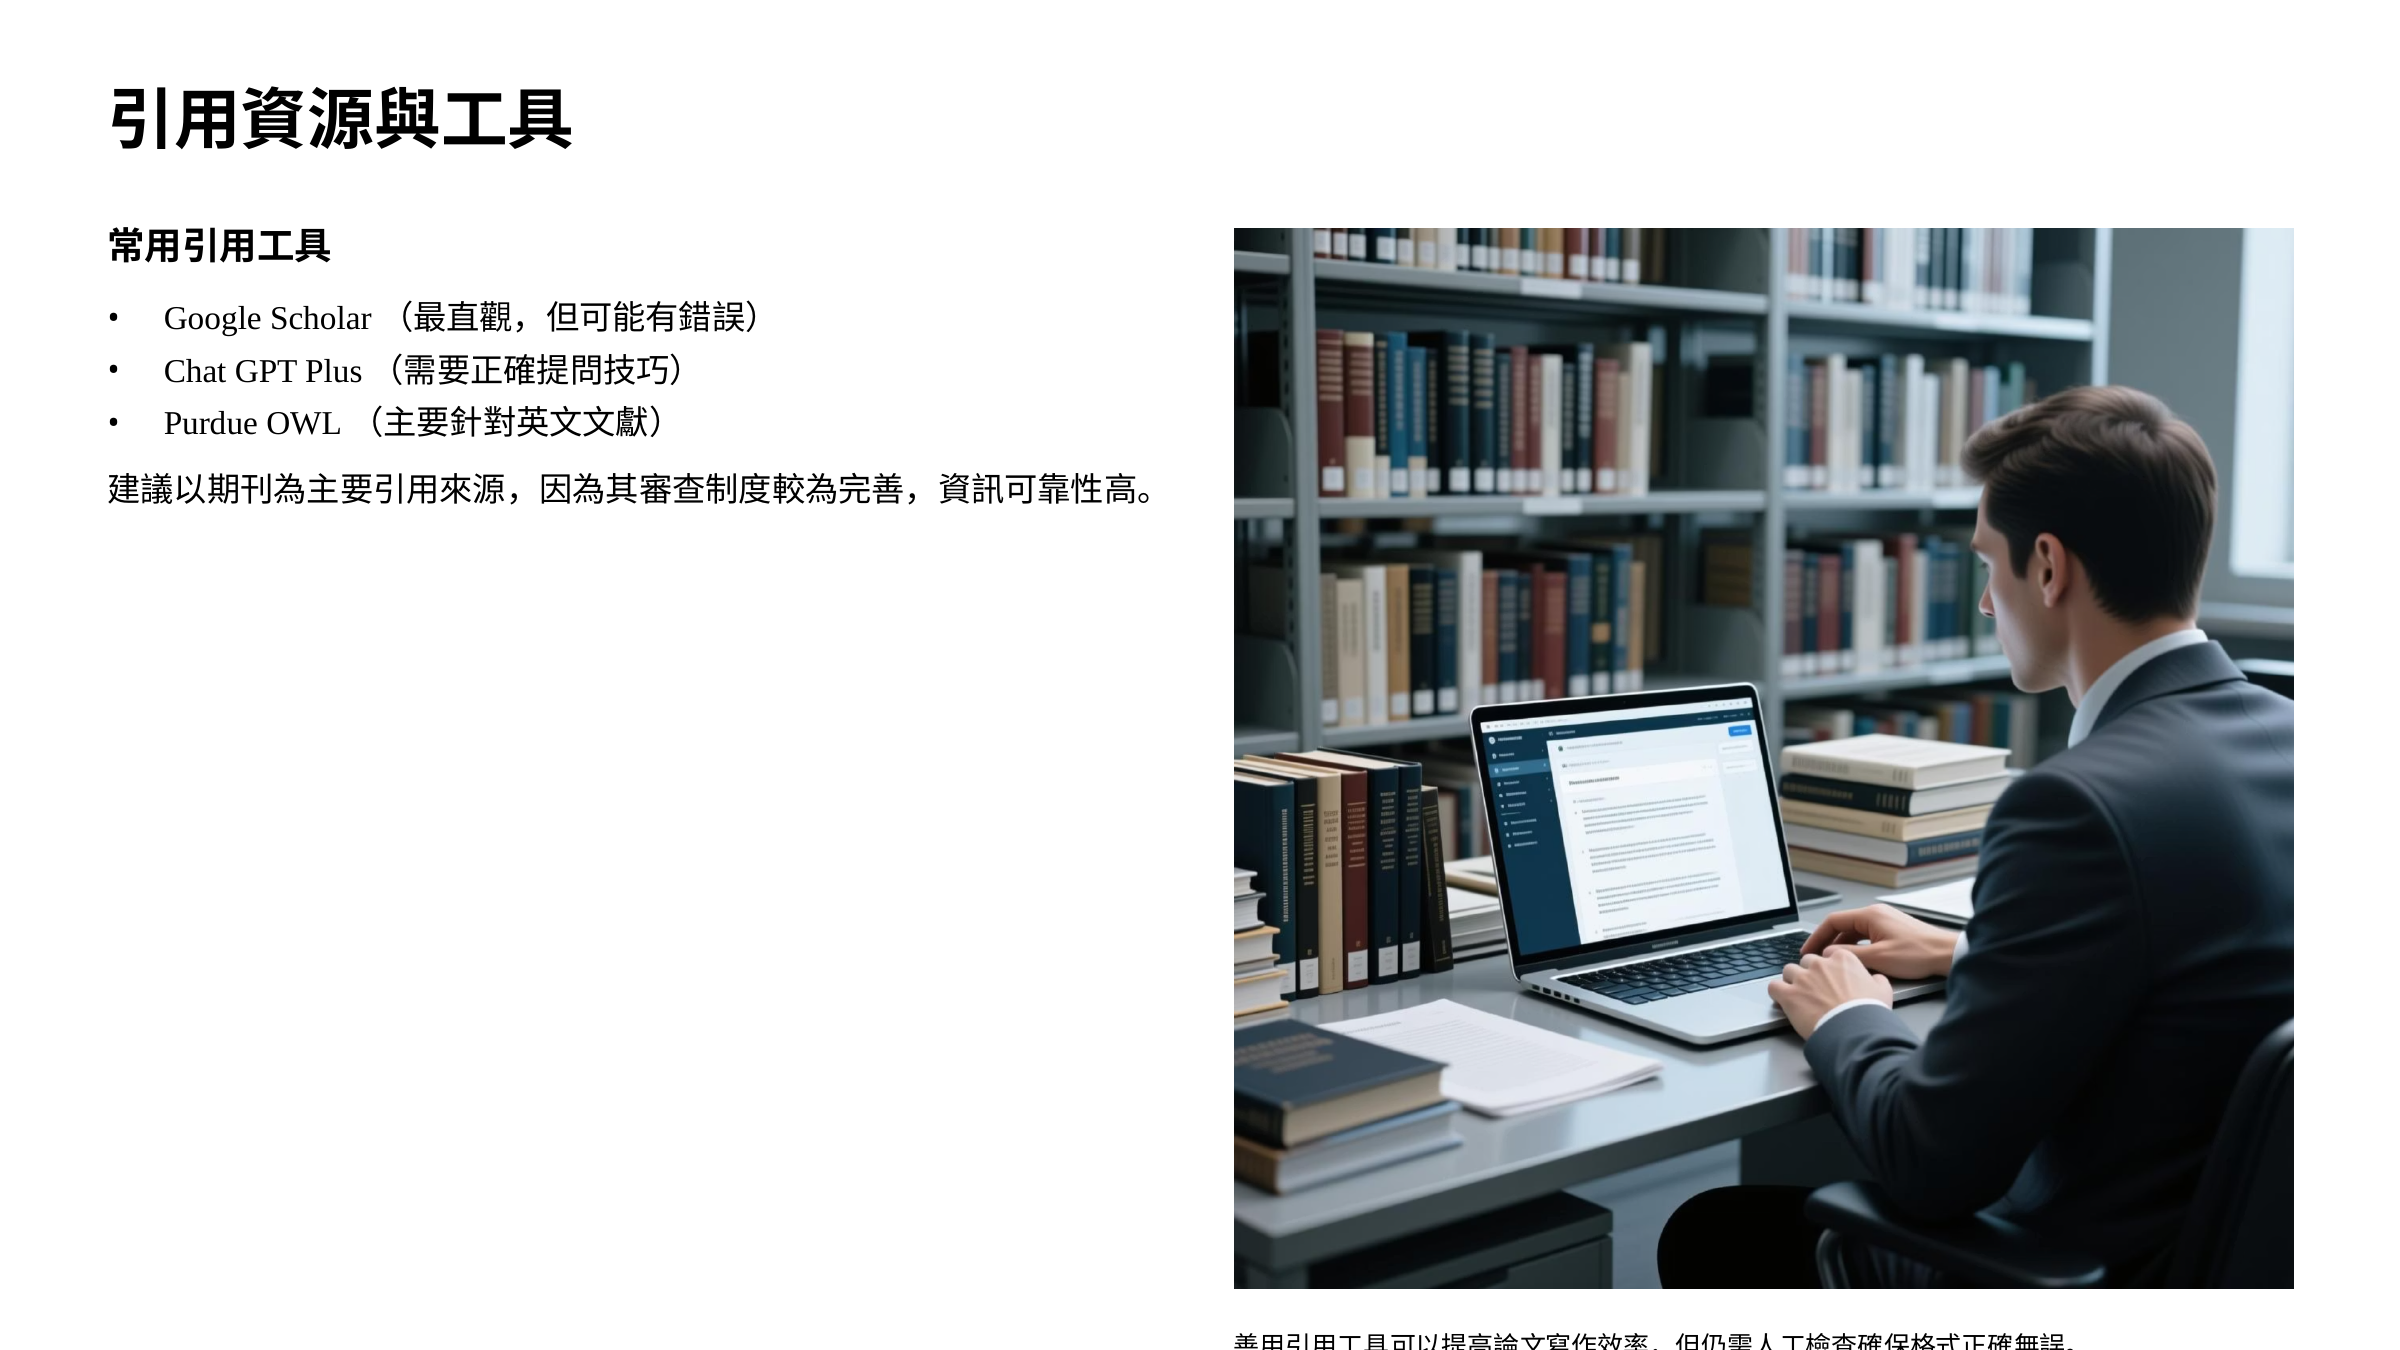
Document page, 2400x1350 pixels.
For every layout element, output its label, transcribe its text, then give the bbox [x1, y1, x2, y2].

text_box Google Scholar（最直觀，但可能有錯誤） [107, 294, 1167, 337]
text_box 常用引用工具 [107, 225, 443, 267]
text_box Purdue OWL（主要針對英文文獻） [107, 399, 1167, 442]
text_box 建議以期刊為主要引用來源，因為其審查制度較為完善，資訊可靠性高。 [107, 466, 1167, 509]
text_box 引用資源與工具 [107, 74, 779, 158]
picture [1234, 228, 2294, 1289]
text_box 善用引用工具可以提高論文寫作效率，但仍需人工檢查確保格式正確無誤。 [1234, 1318, 2294, 1350]
text_box Chat GPT Plus（需要正確提問技巧） [107, 346, 1167, 389]
